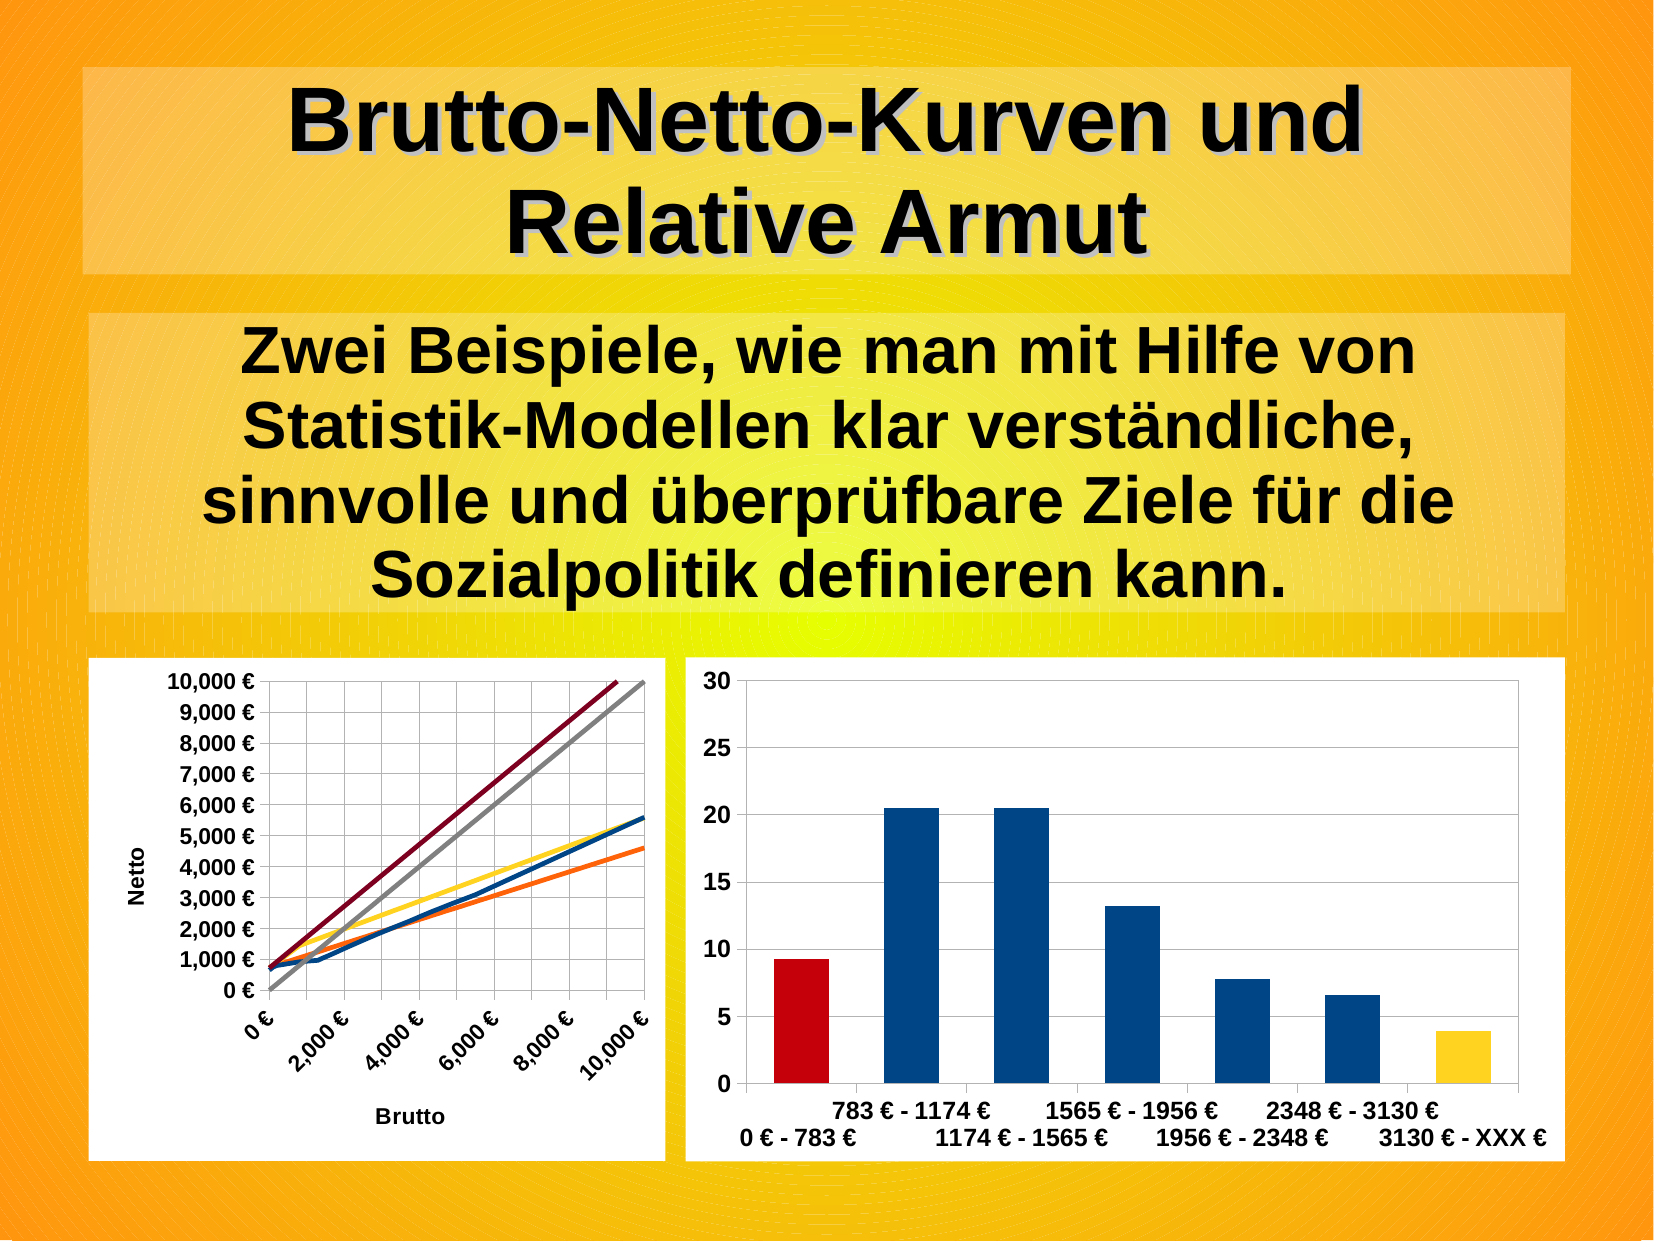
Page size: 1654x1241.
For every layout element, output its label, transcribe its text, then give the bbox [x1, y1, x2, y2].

chart [685, 657, 1565, 1162]
list Zwei Beispiele, wie man mit Hilfe von Statistik-Modellen klar verständliche, sinnvolle und überprüfbare Ziele für die Sozialpolitik definieren kann. [88, 312, 1565, 613]
title Brutto-Netto-Kurven und Relative Armut [82, 67, 1571, 275]
chart [88, 657, 666, 1161]
